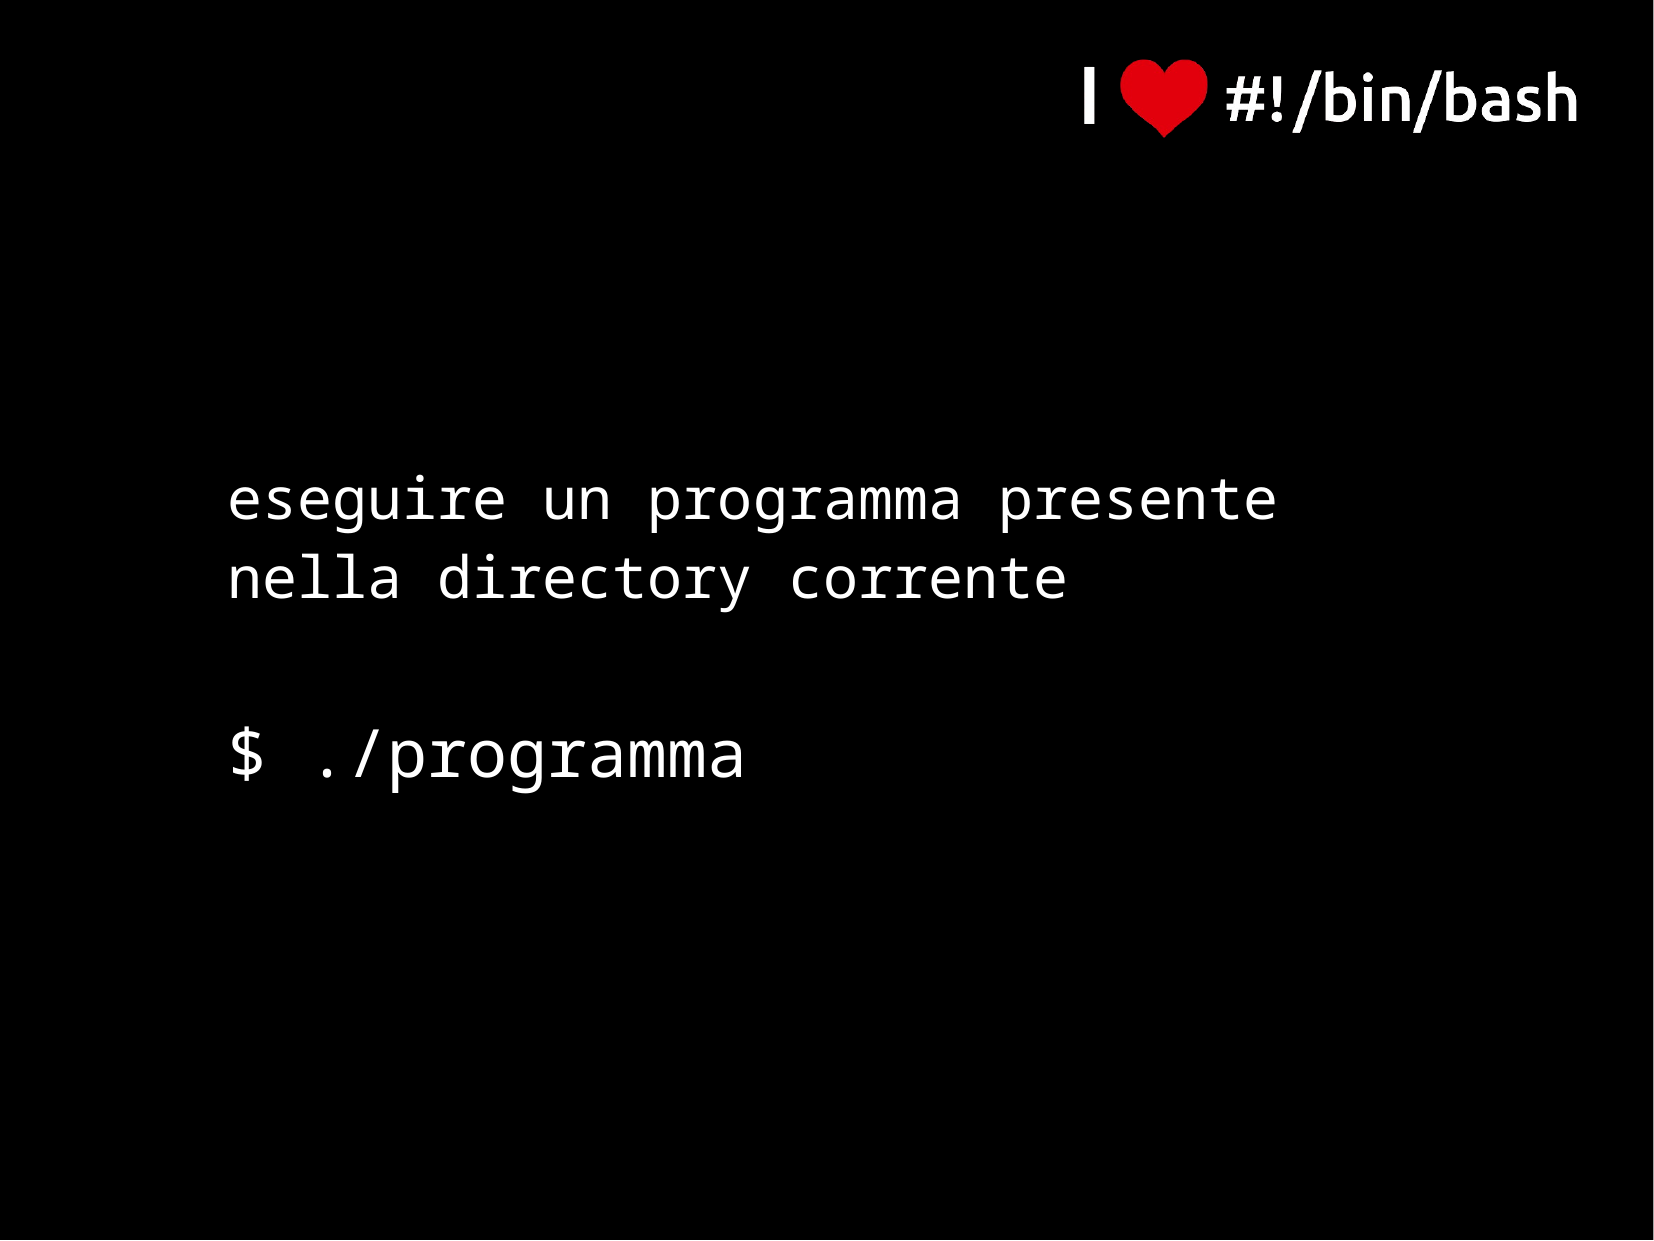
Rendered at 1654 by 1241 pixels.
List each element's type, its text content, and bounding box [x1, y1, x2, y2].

picture [1064, 45, 1595, 154]
text_box eseguire un programma presente nella directory corrente $ ./programma [213, 449, 1432, 756]
